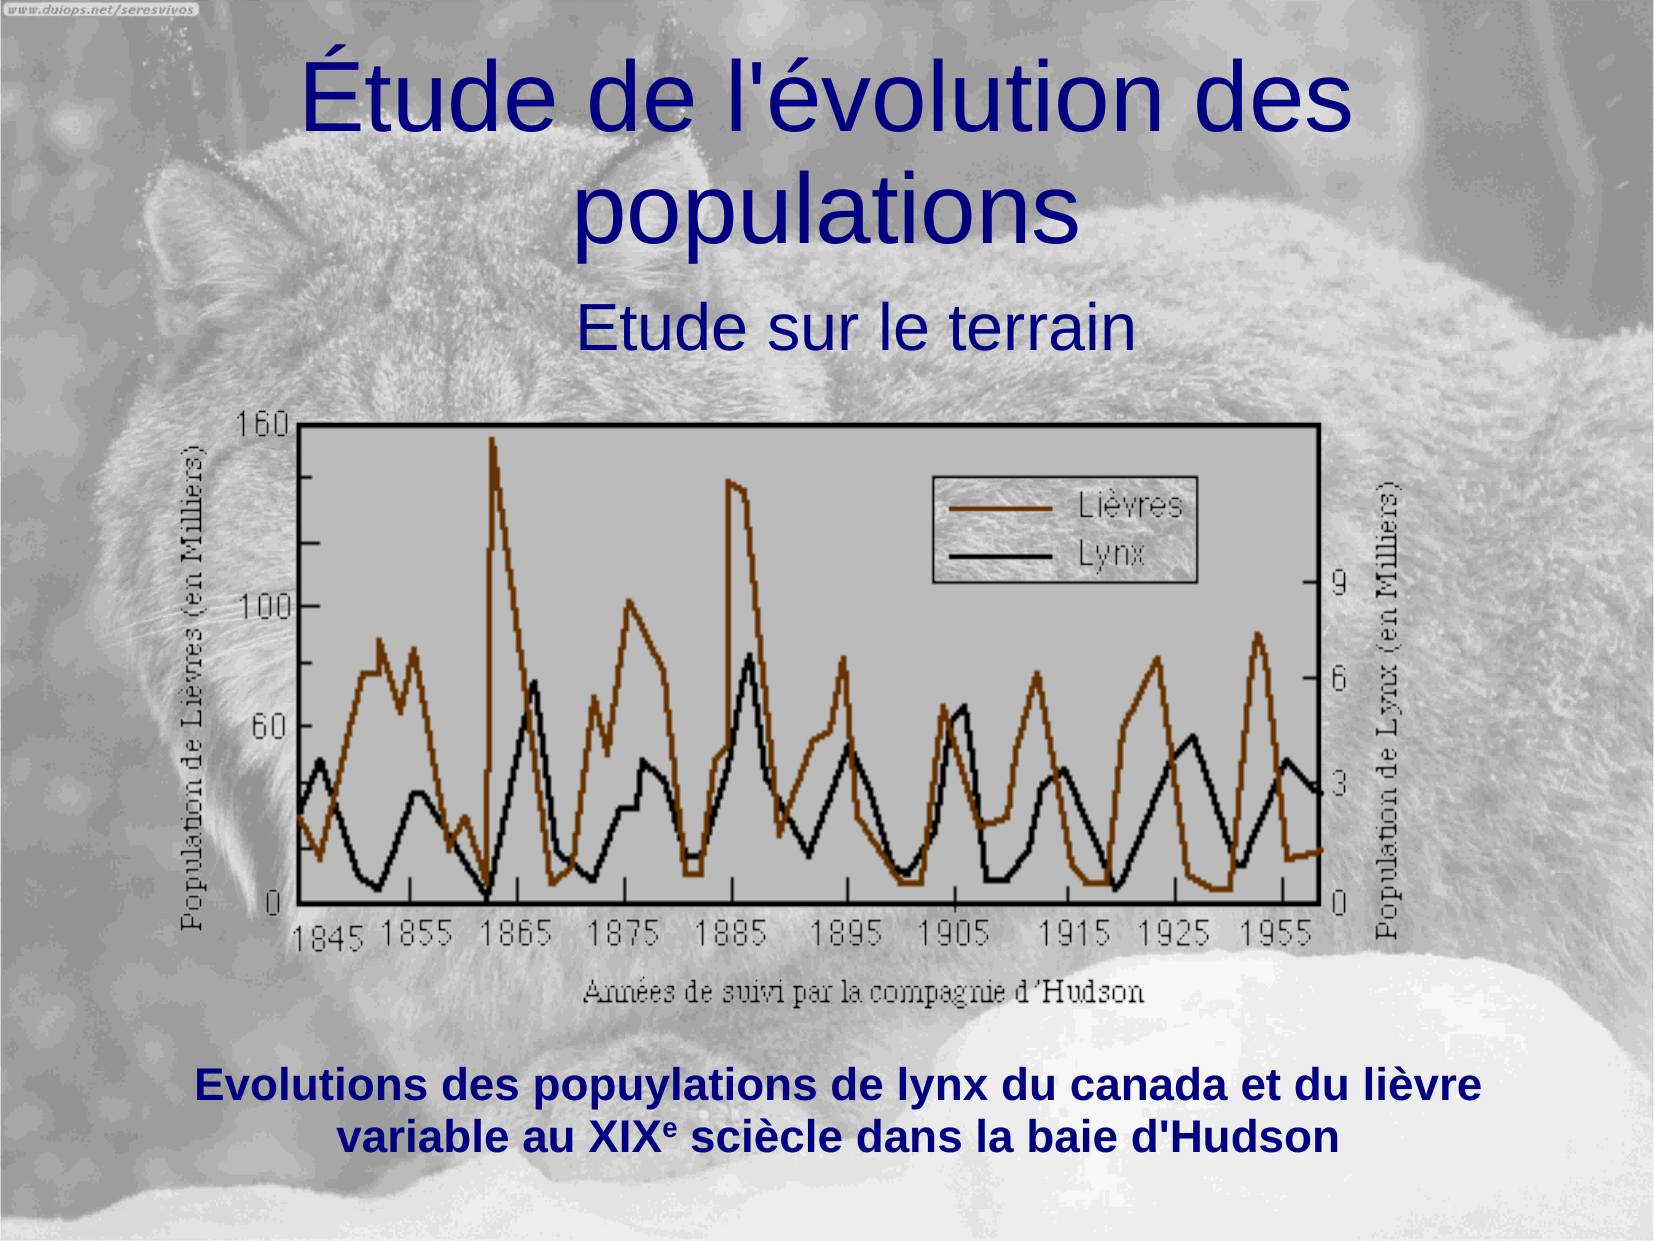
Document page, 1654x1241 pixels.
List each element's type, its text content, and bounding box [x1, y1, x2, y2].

title Étude de l'évolution des populations [82, 41, 1571, 265]
picture [0, 0, 1654, 1241]
text_box Evolutions des popuylations de lynx du canada et du lièvre variable au XIXe sciècle dans la baie d'Hudson [94, 1051, 1583, 1171]
list Etude sur le terrain [82, 290, 1560, 1010]
